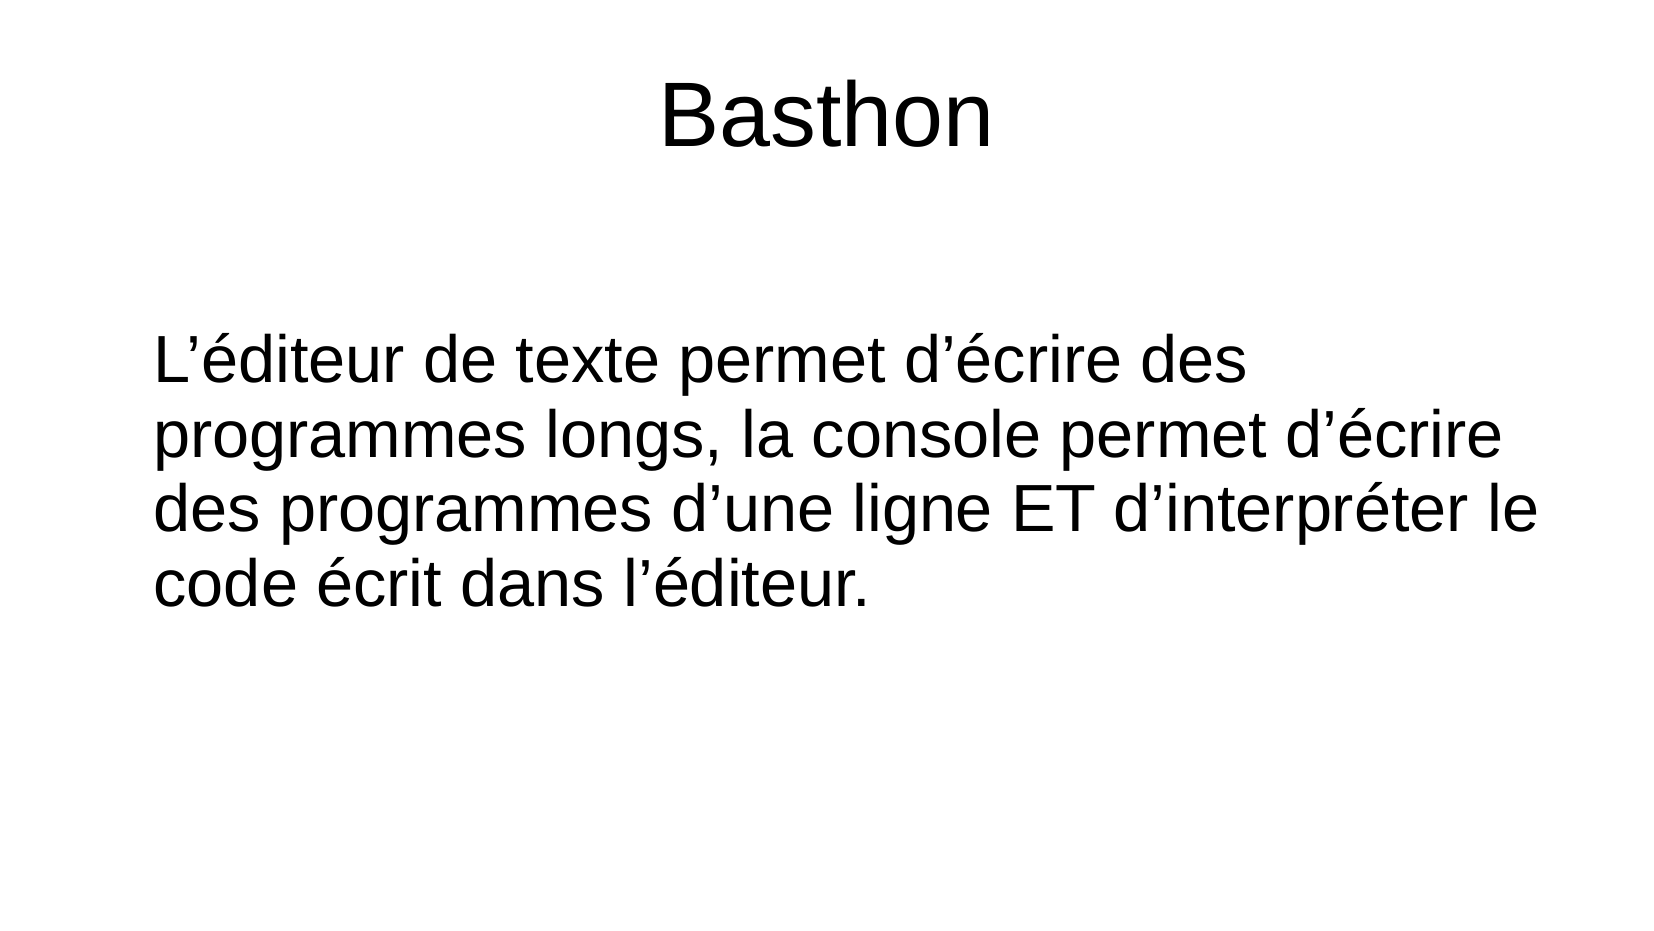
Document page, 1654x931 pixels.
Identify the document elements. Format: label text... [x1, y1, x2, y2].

title Basthon [82, 37, 1571, 193]
list L’éditeur de texte permet d’écrire des programmes longs, la console permet d’écrire des programmes d’une ligne ET d’interpréter le code écrit dans l’éditeur. [82, 217, 1571, 758]
